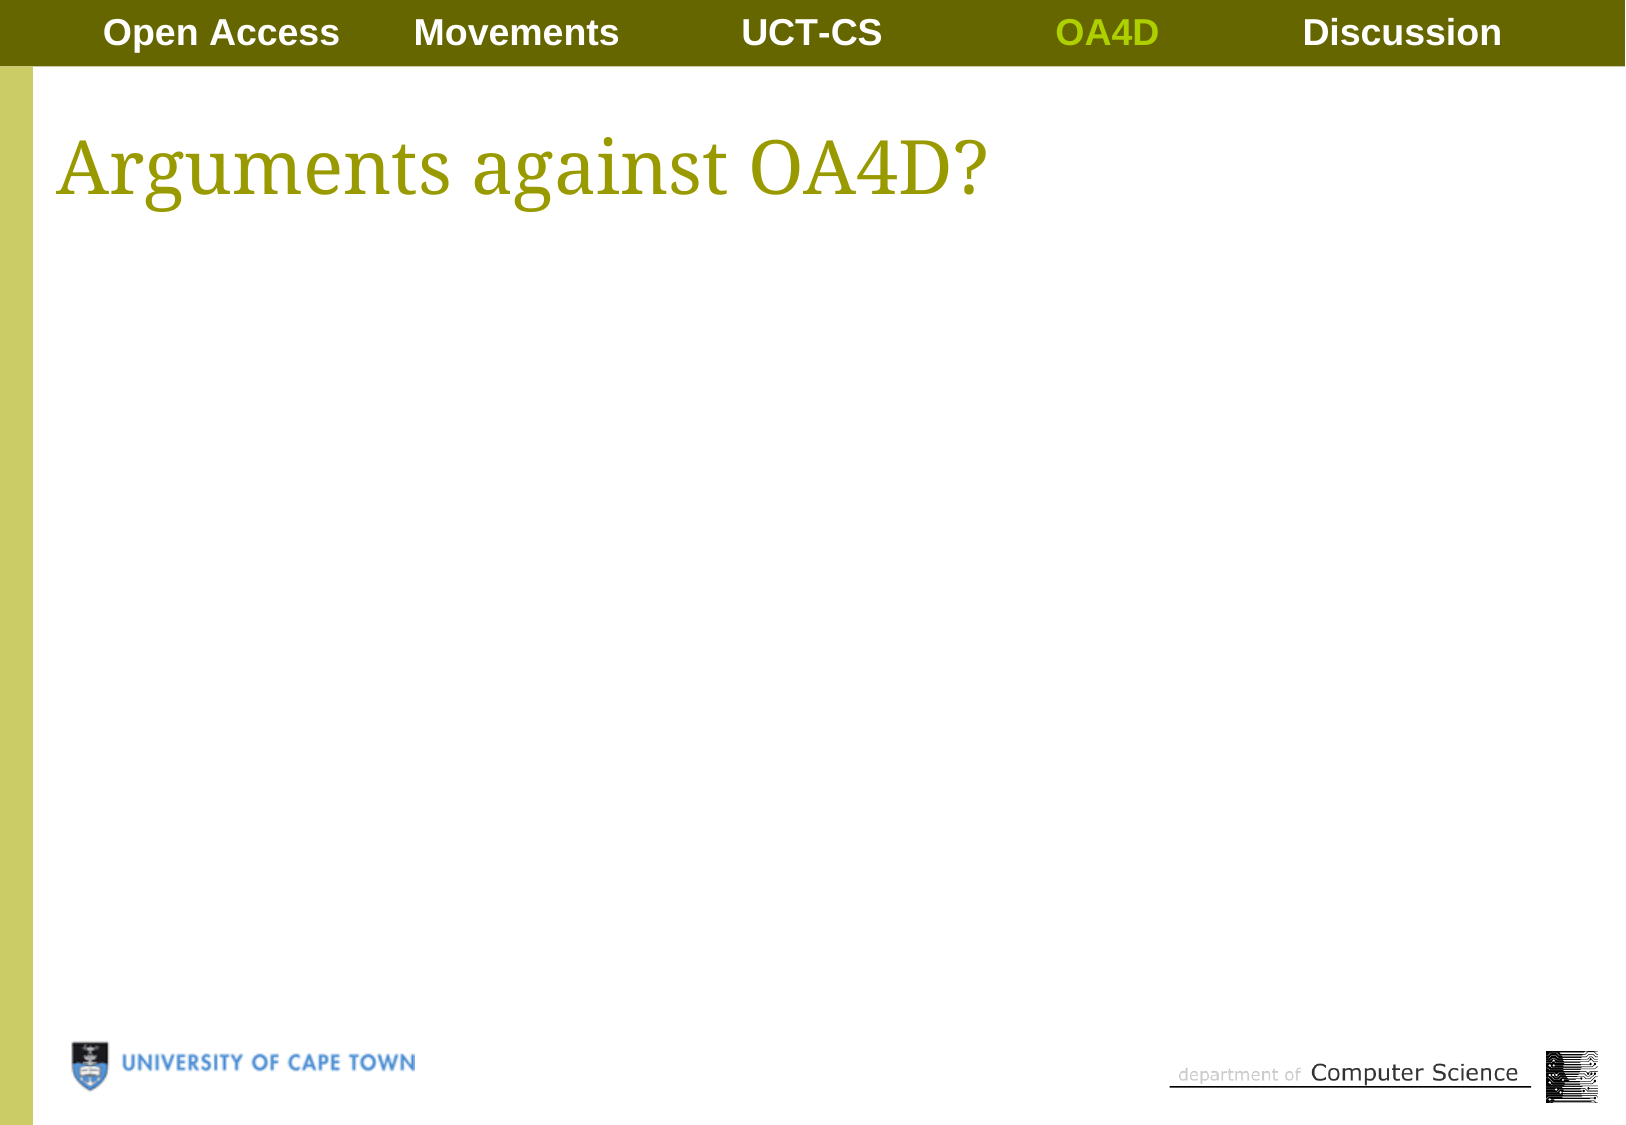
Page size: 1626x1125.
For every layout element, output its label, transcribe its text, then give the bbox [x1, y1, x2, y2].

text_box Open Access Movements UCT-CS OA4D Discussion [29, 0, 1595, 61]
title Arguments against OA4D? [56, 109, 1543, 222]
picture [1546, 1051, 1598, 1103]
picture [1169, 1043, 1532, 1091]
picture [61, 1024, 415, 1103]
